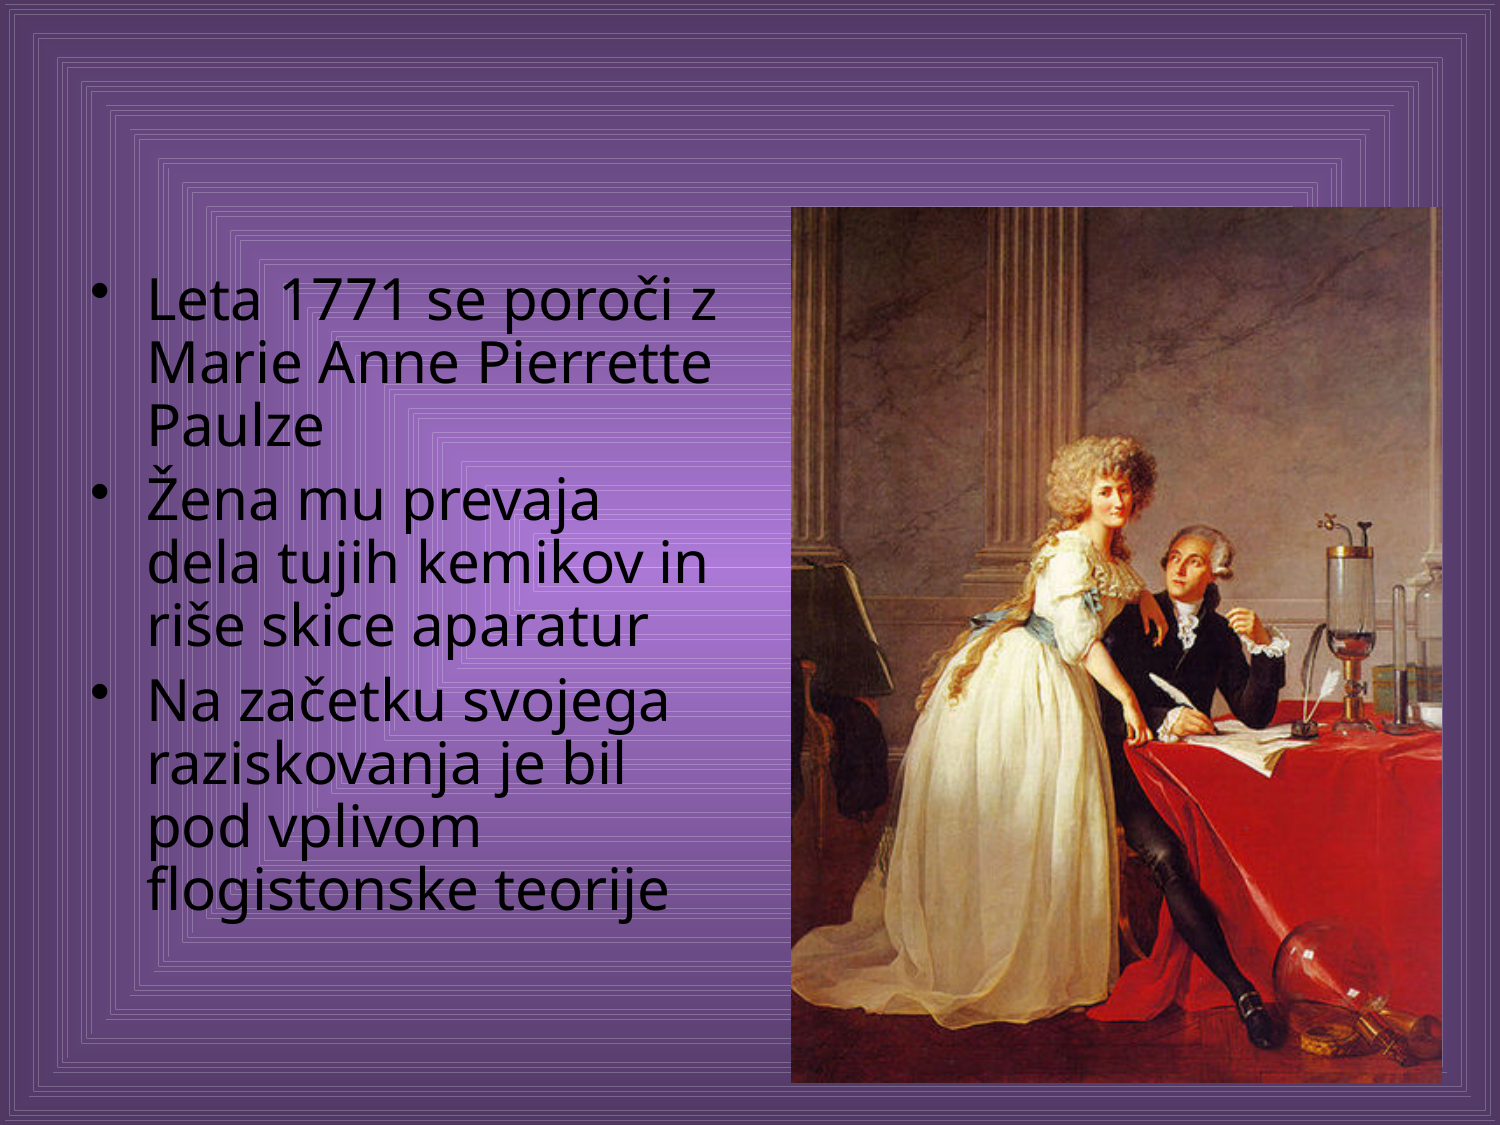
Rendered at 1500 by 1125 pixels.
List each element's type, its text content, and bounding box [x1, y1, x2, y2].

list Leta 1771 se poroči z Marie Anne Pierrette Paulze Žena mu prevaja dela tujih kemikov in riše skice aparatur Na začetku svojega raziskovanja je bil pod vplivom flogistonske teorije [75, 262, 738, 1005]
picture [791, 207, 1442, 1083]
